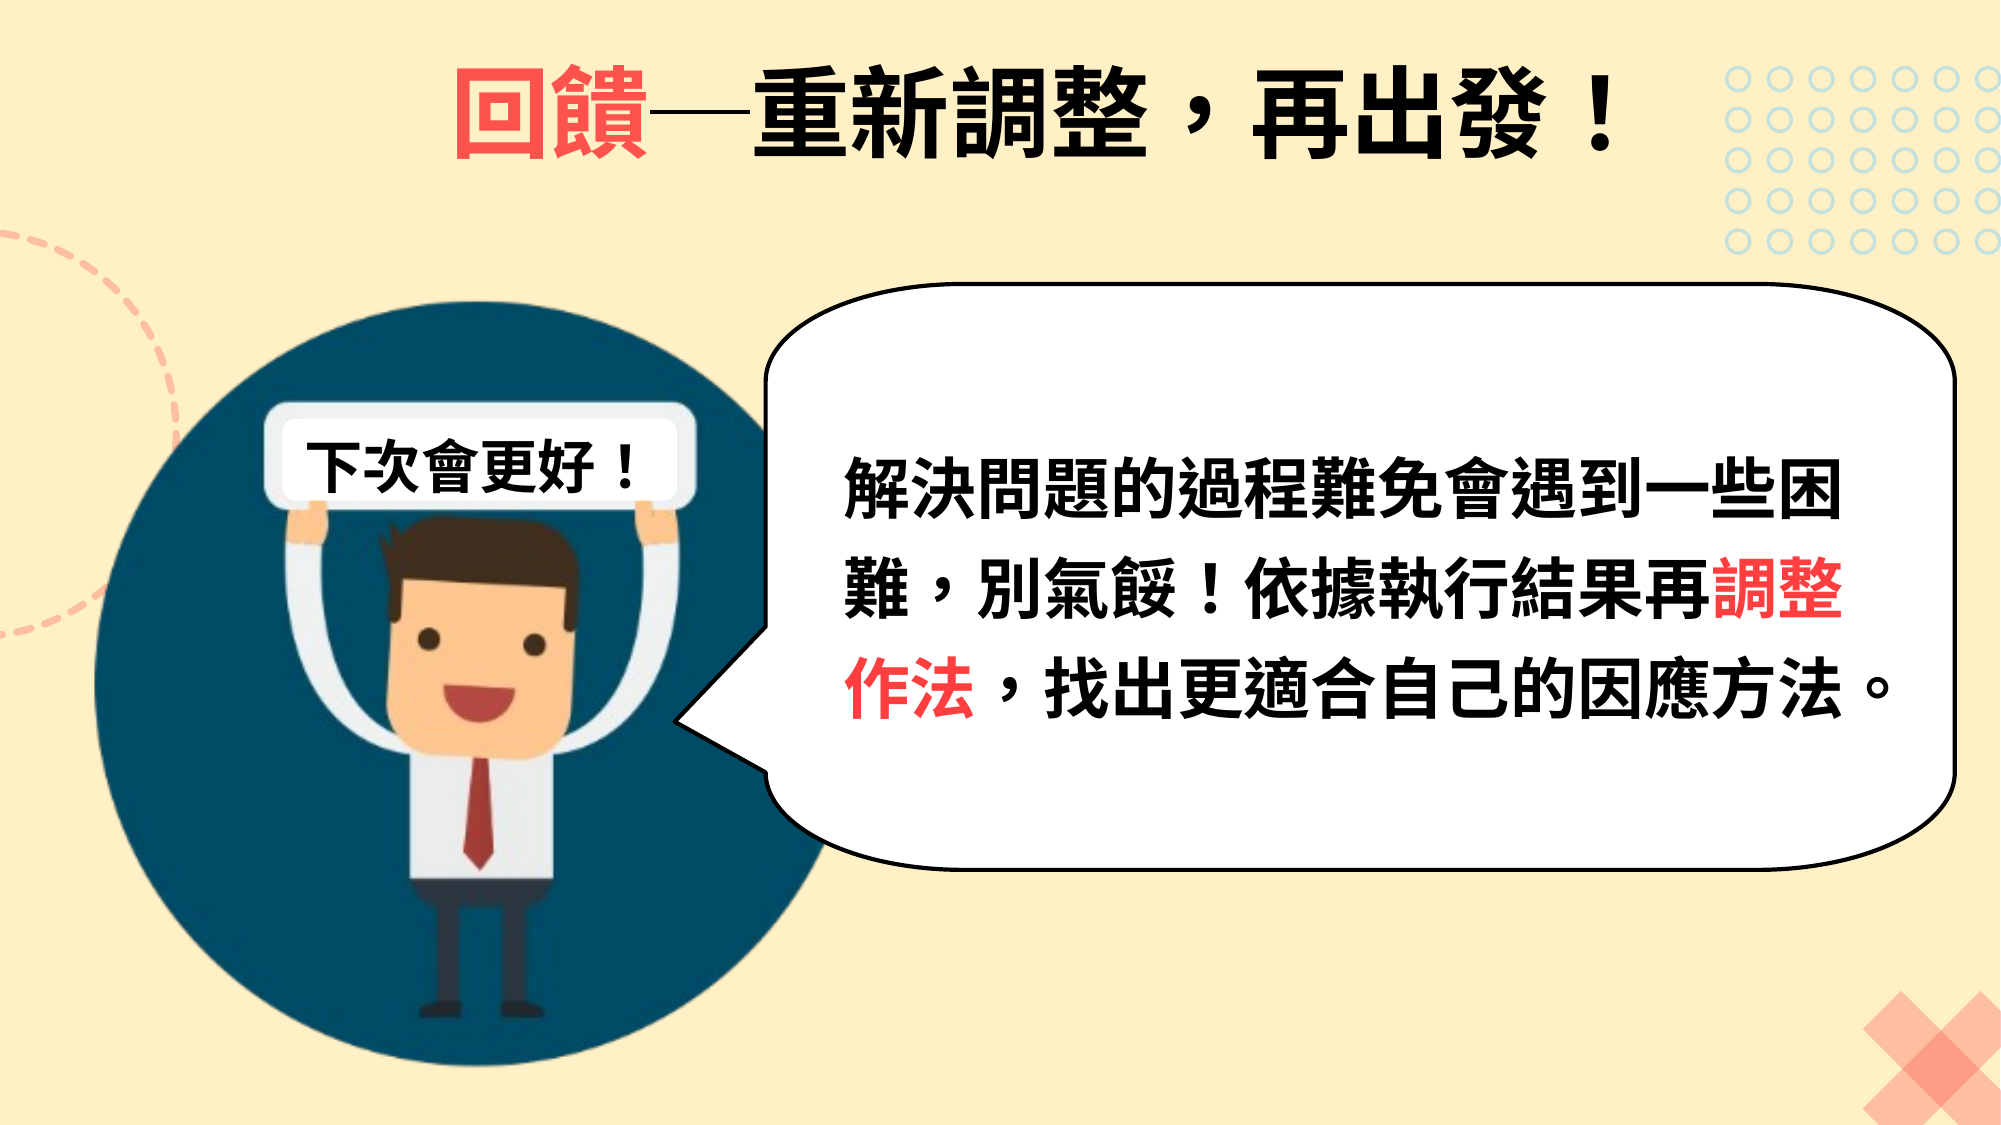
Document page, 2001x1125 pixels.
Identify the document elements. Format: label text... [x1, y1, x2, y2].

picture [78, 283, 882, 1087]
picture [262, 400, 699, 1020]
text_box 下次會更好！ [282, 418, 677, 501]
text_box 解決問題的過程難免會遇到一些困難，別氣餒！依據執行結果再調整作法，找出更適合自己的因應方法。 [674, 283, 1955, 870]
title 回饋─重新調整，再出發！ [396, 33, 1604, 186]
